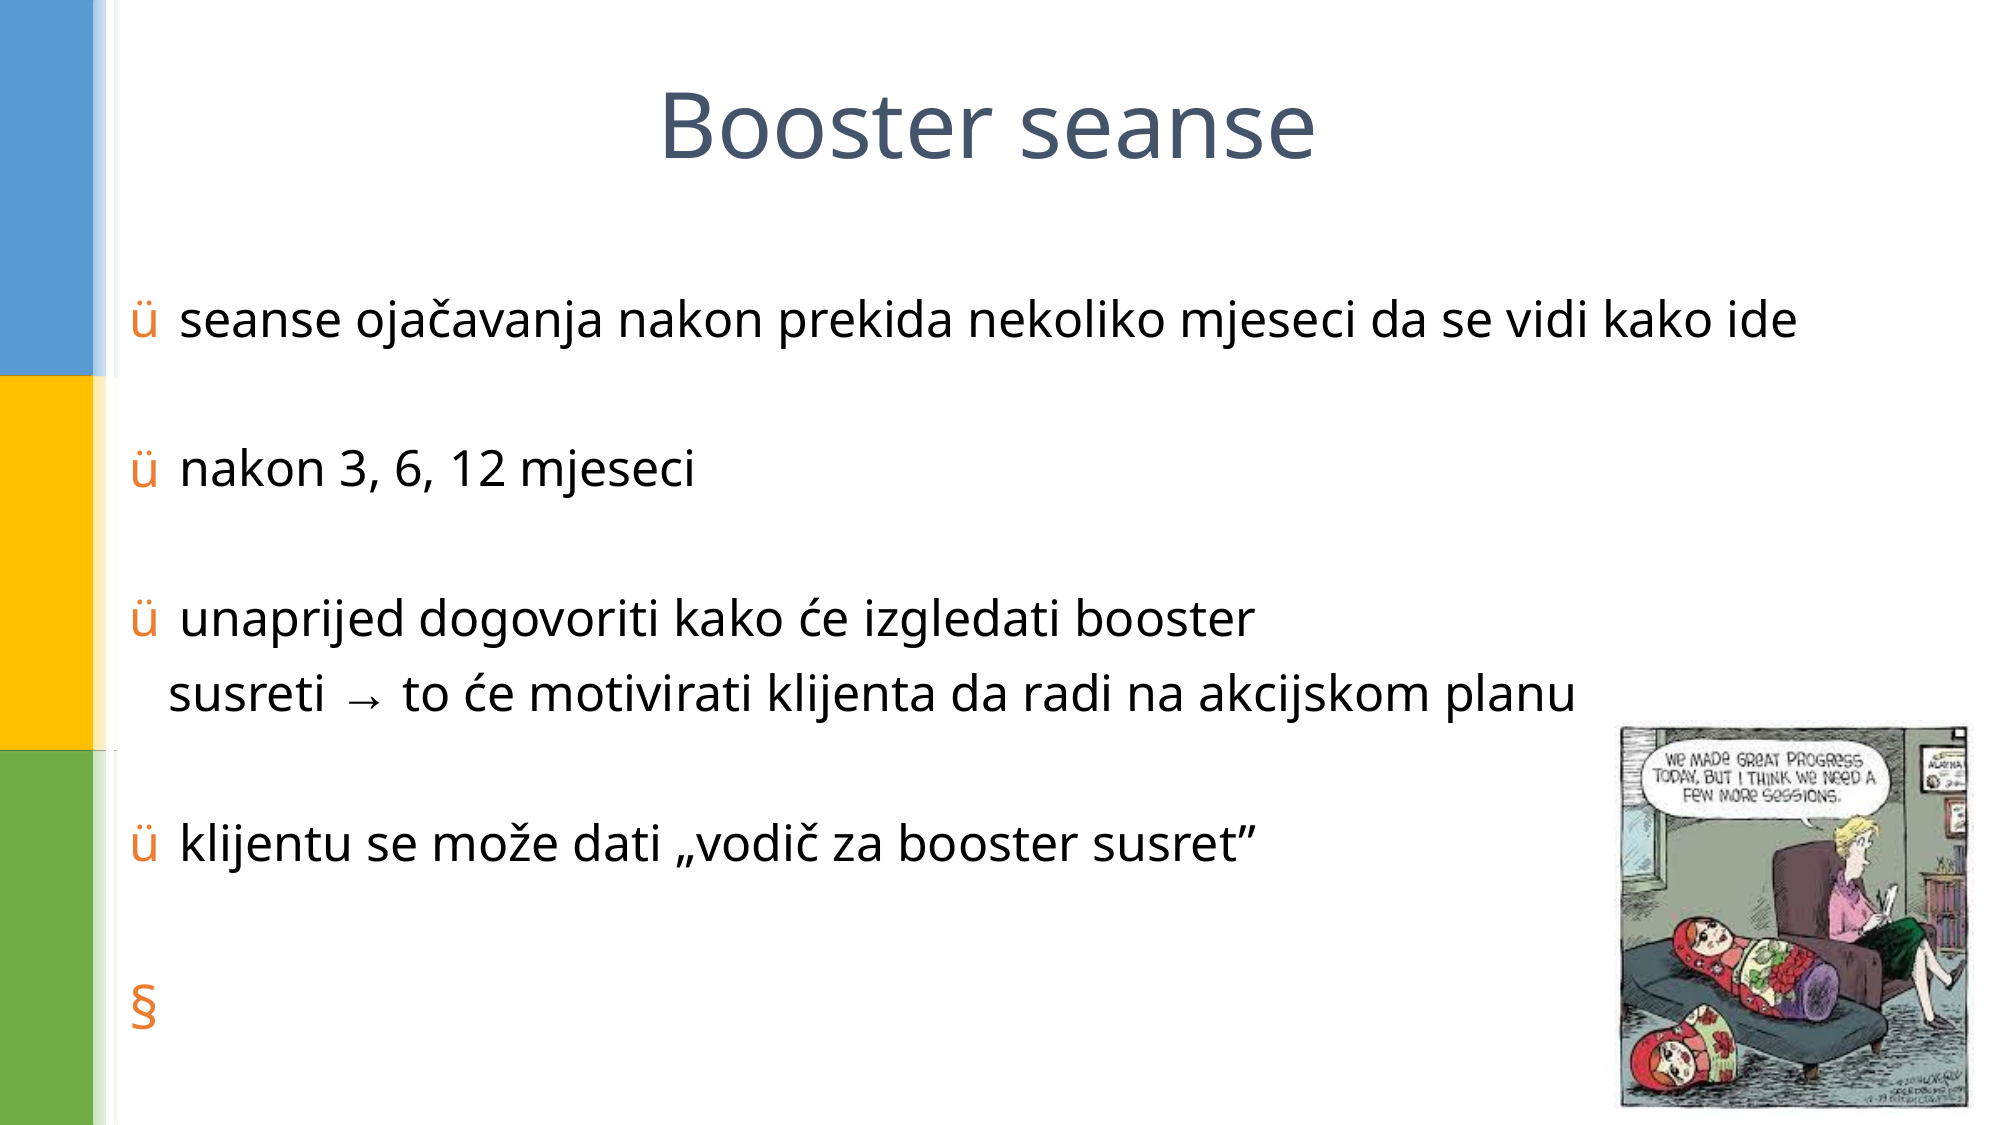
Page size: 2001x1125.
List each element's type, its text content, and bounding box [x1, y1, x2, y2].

picture [1614, 720, 1974, 1114]
title Booster seanse [137, 59, 1863, 278]
list seanse ojačavanja nakon prekida nekoliko mjeseci da se vidi kako ide nakon 3, 6, 12 mjeseci unaprijed dogovoriti kako će izgledati booster susreti → to će motivirati klijenta da radi na akcijskom planu klijentu se može dati „vodič za booster susret” [114, 202, 1946, 917]
